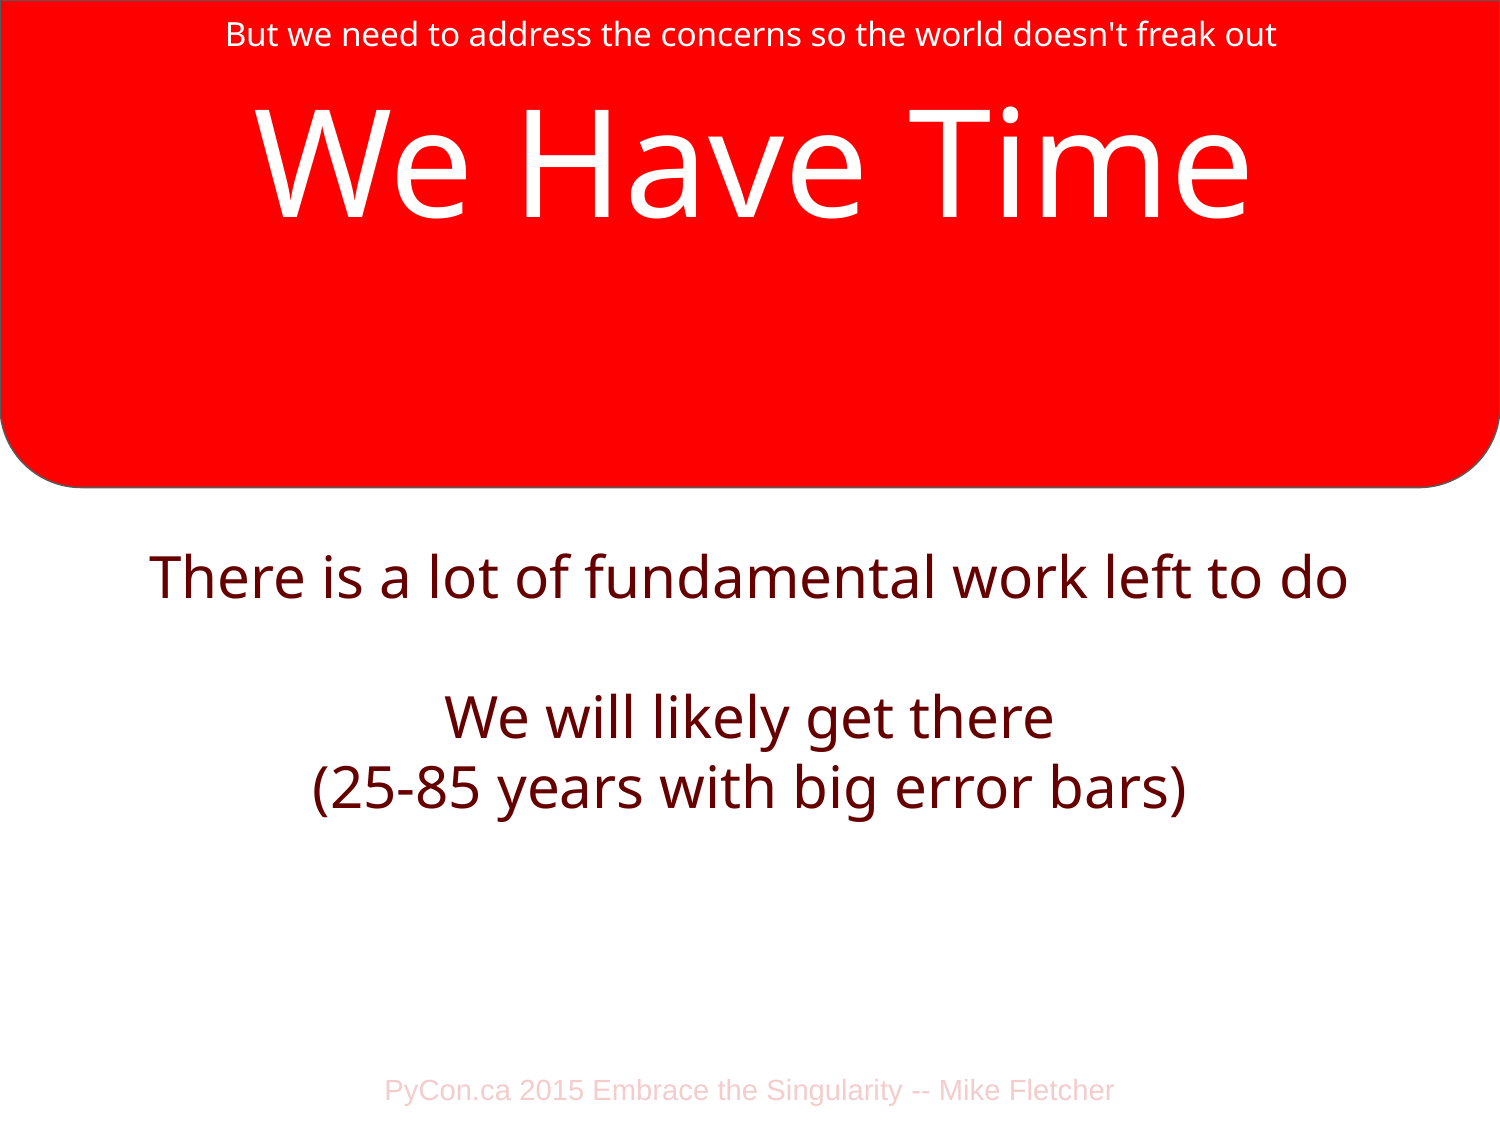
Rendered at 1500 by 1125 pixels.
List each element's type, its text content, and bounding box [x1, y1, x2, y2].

title We Have Time [28, 65, 1480, 488]
subtitle There is a lot of fundamental work left to do We will likely get there (25-85 years with big error bars) [0, 525, 1500, 1107]
subtitle But we need to address the concerns so the world doesn't freak out [1, 0, 1500, 65]
